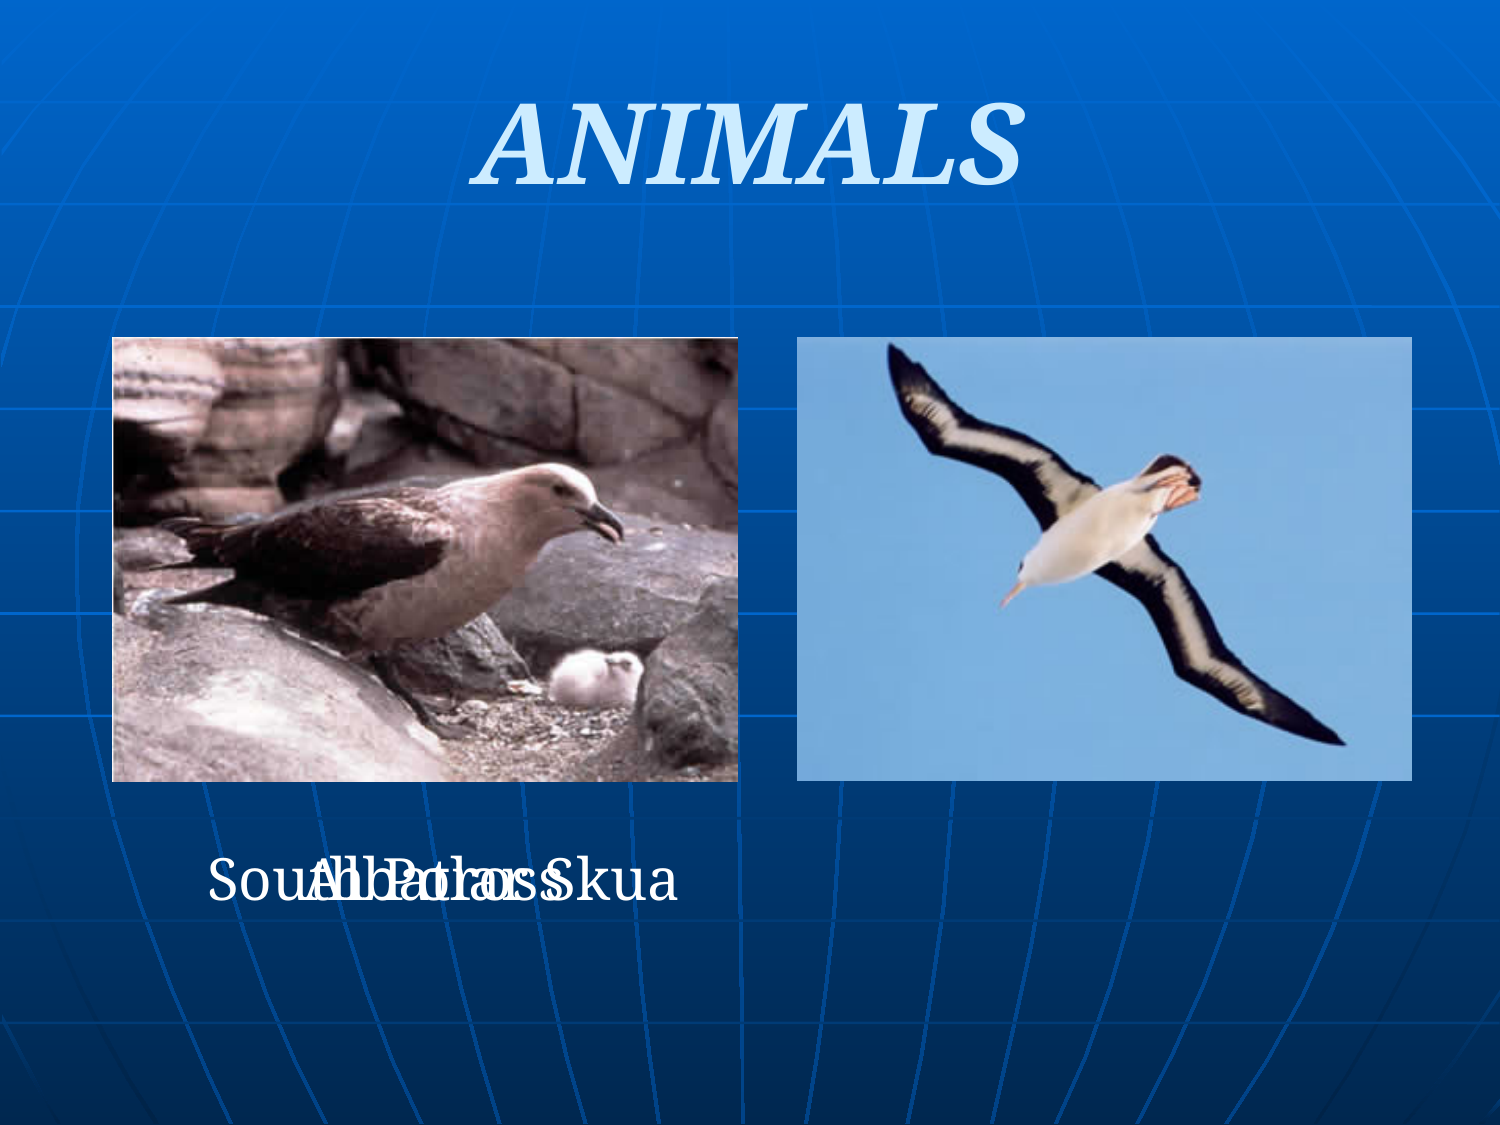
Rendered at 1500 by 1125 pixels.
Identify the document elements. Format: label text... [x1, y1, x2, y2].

picture [797, 337, 1412, 781]
list South Polar Skua [75, 1006, 715, 1012]
list Albatross [75, 262, 1425, 1006]
picture [112, 337, 738, 782]
title ANIMALS [75, 45, 1425, 233]
